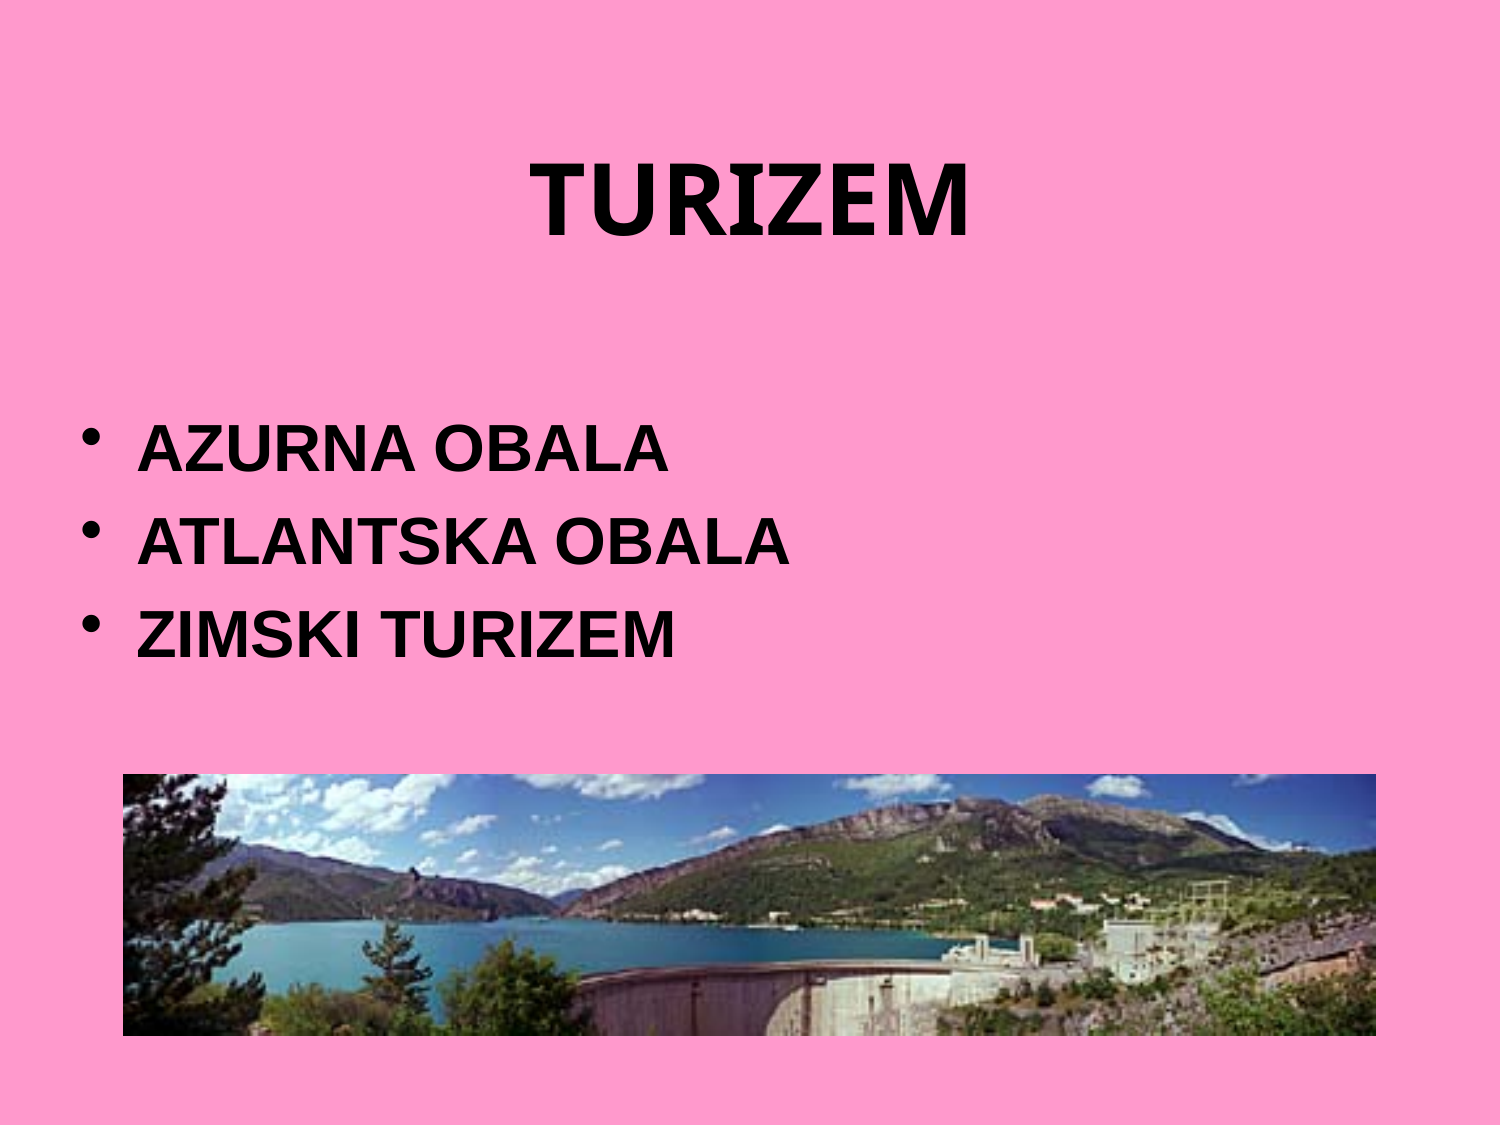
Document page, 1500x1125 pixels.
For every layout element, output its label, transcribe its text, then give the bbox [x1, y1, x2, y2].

picture [123, 774, 1376, 1036]
list AZURNA OBALA ATLANTSKA OBALA ZIMSKI TURIZEM [64, 397, 1415, 887]
title TURIZEM [76, 101, 1427, 290]
